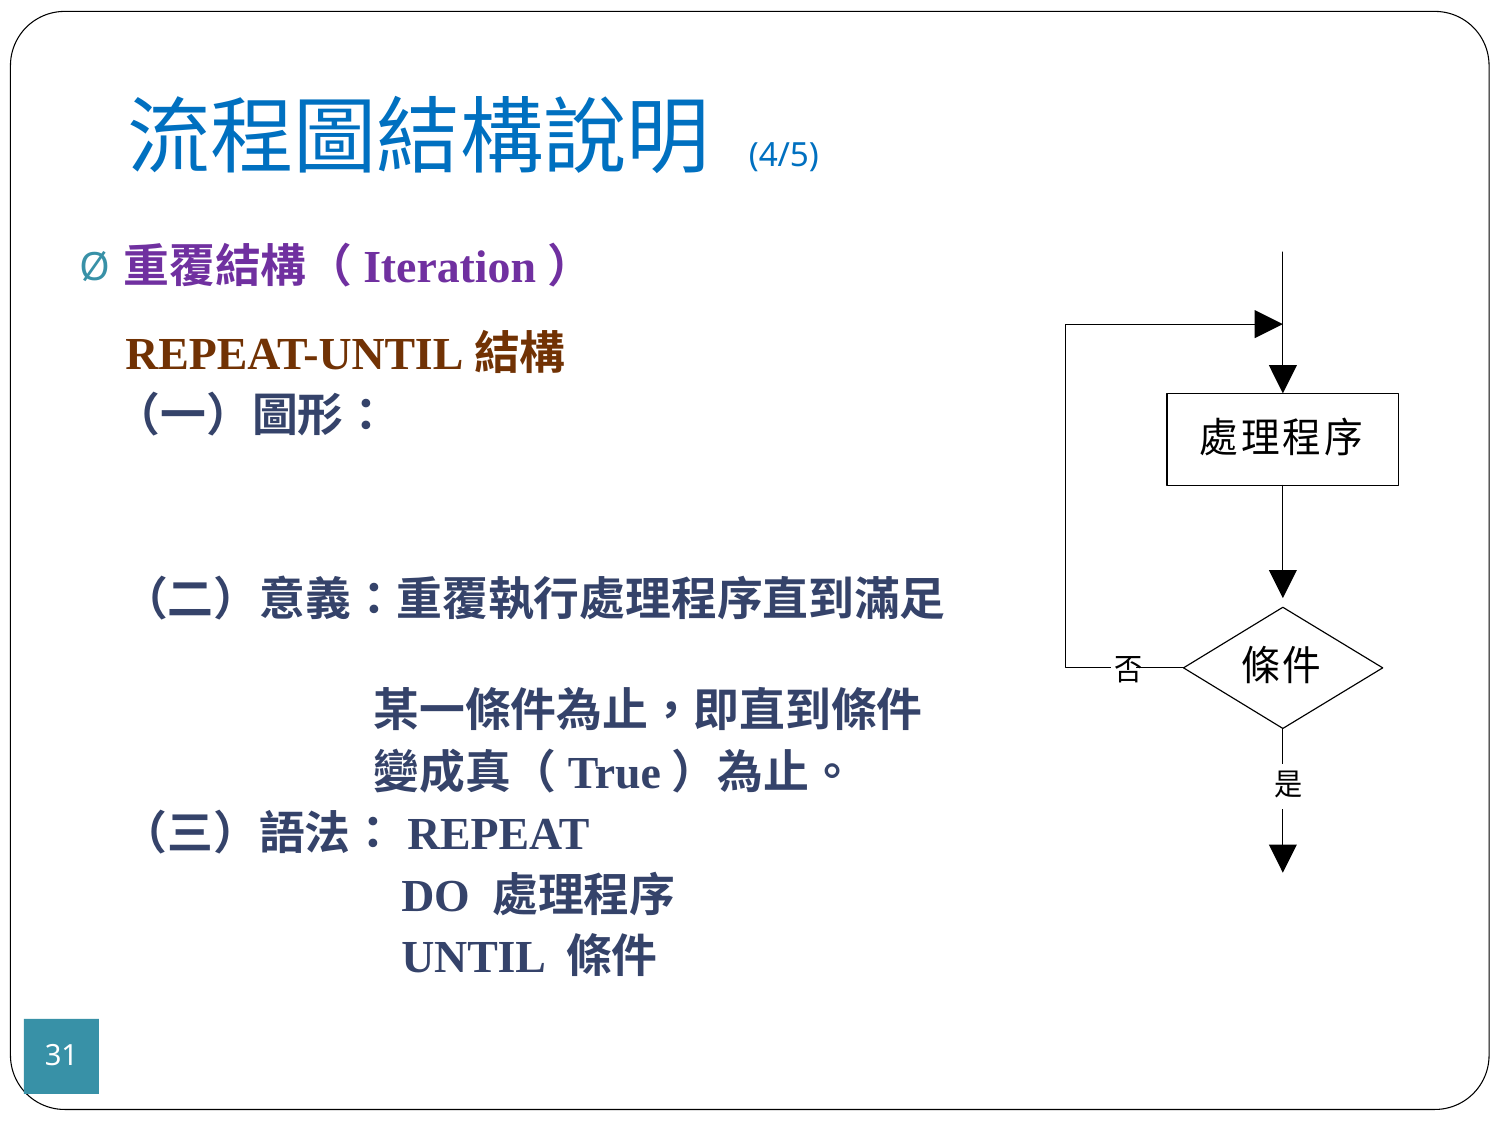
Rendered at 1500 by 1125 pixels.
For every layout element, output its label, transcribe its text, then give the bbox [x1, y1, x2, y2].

chart [973, 231, 1401, 894]
text_box 重覆結構（Iteration） REPEAT-UNTIL結構 （一）圖形： （二）意義：重覆執行處理程序直到滿足 某一條件為止，即直到條件 變成真（True）為止。 （三）語法：REPEAT DO 處理程序 UNTIL 條件 [64, 235, 961, 976]
text_box 31 [23, 1018, 99, 1094]
title 流程圖結構說明 (4/5) [112, 54, 1388, 199]
